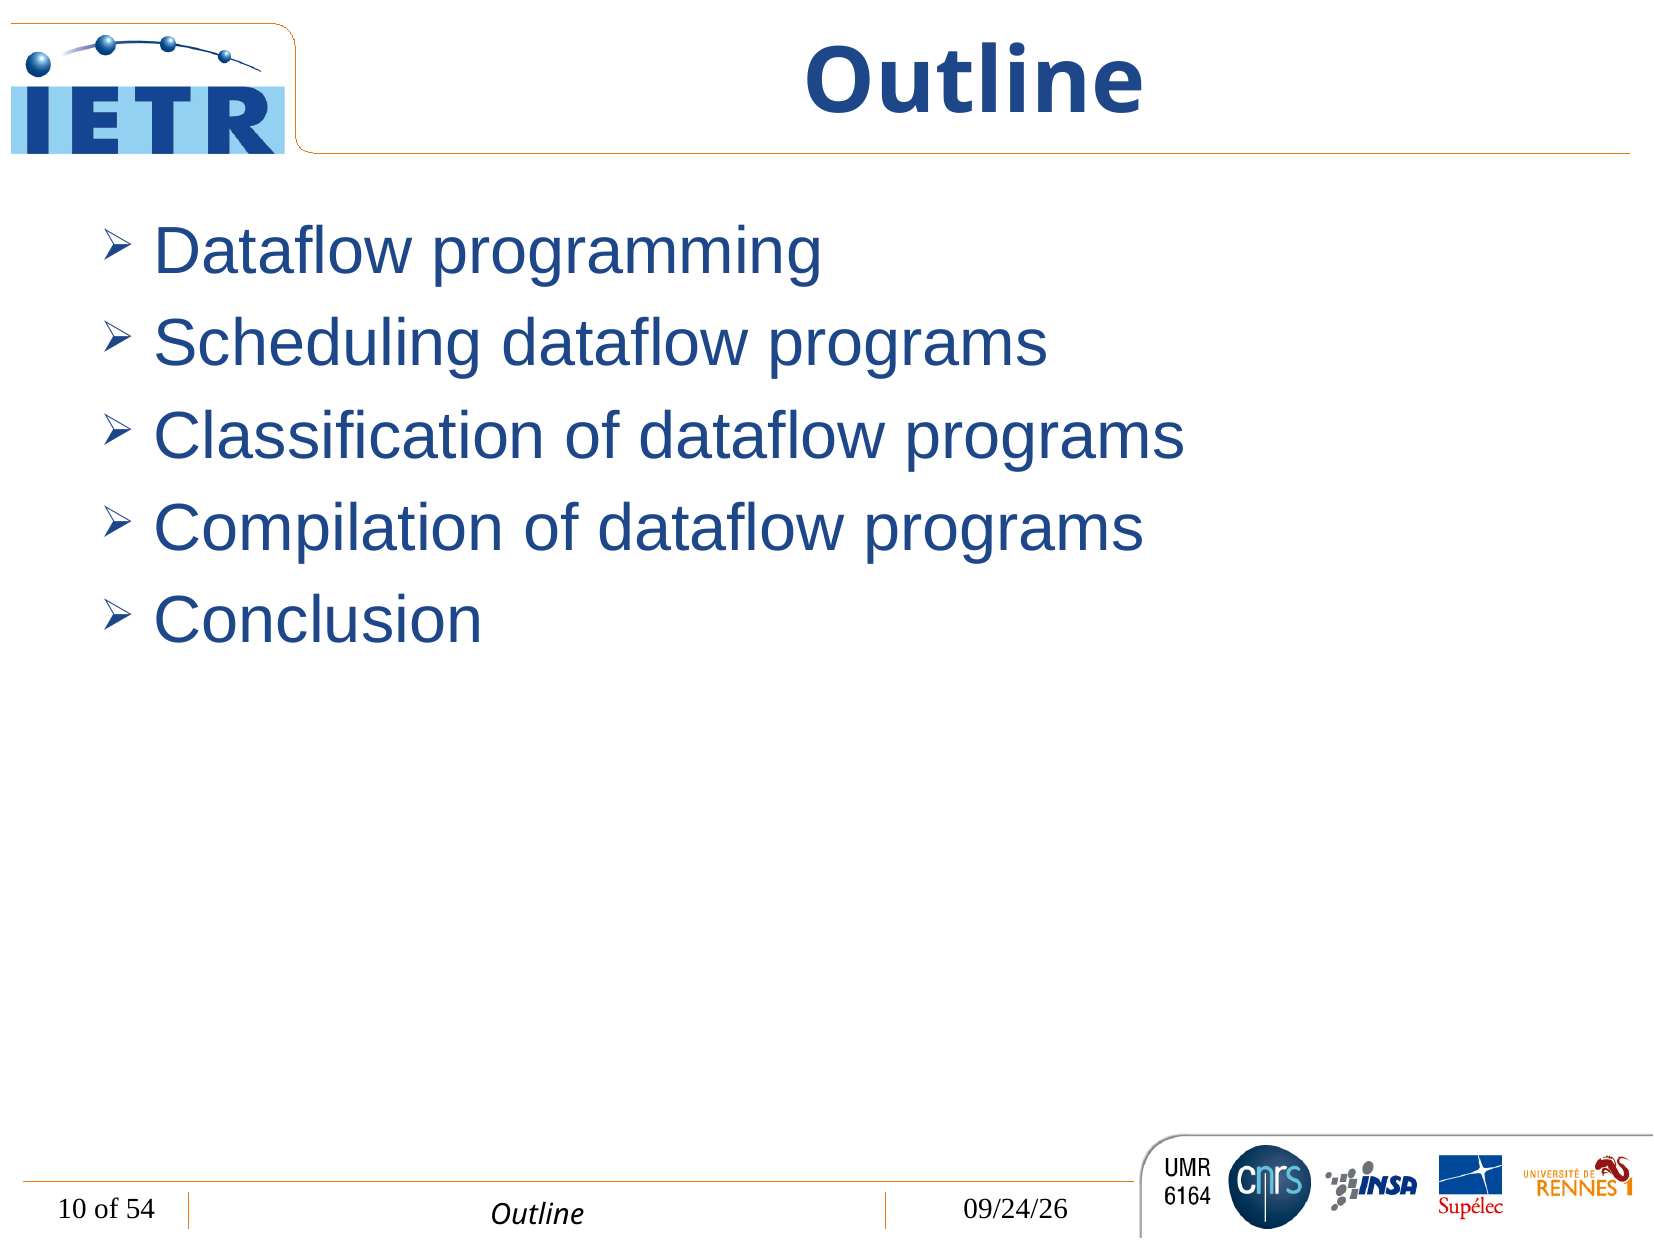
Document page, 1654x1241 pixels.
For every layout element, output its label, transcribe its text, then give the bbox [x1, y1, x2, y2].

picture [1139, 1133, 1653, 1238]
title Outline [295, 0, 1654, 154]
picture [11, 35, 285, 154]
list Dataflow programming Scheduling dataflow programs Classification of dataflow programs Compilation of dataflow programs Conclusion [82, 212, 1571, 1094]
